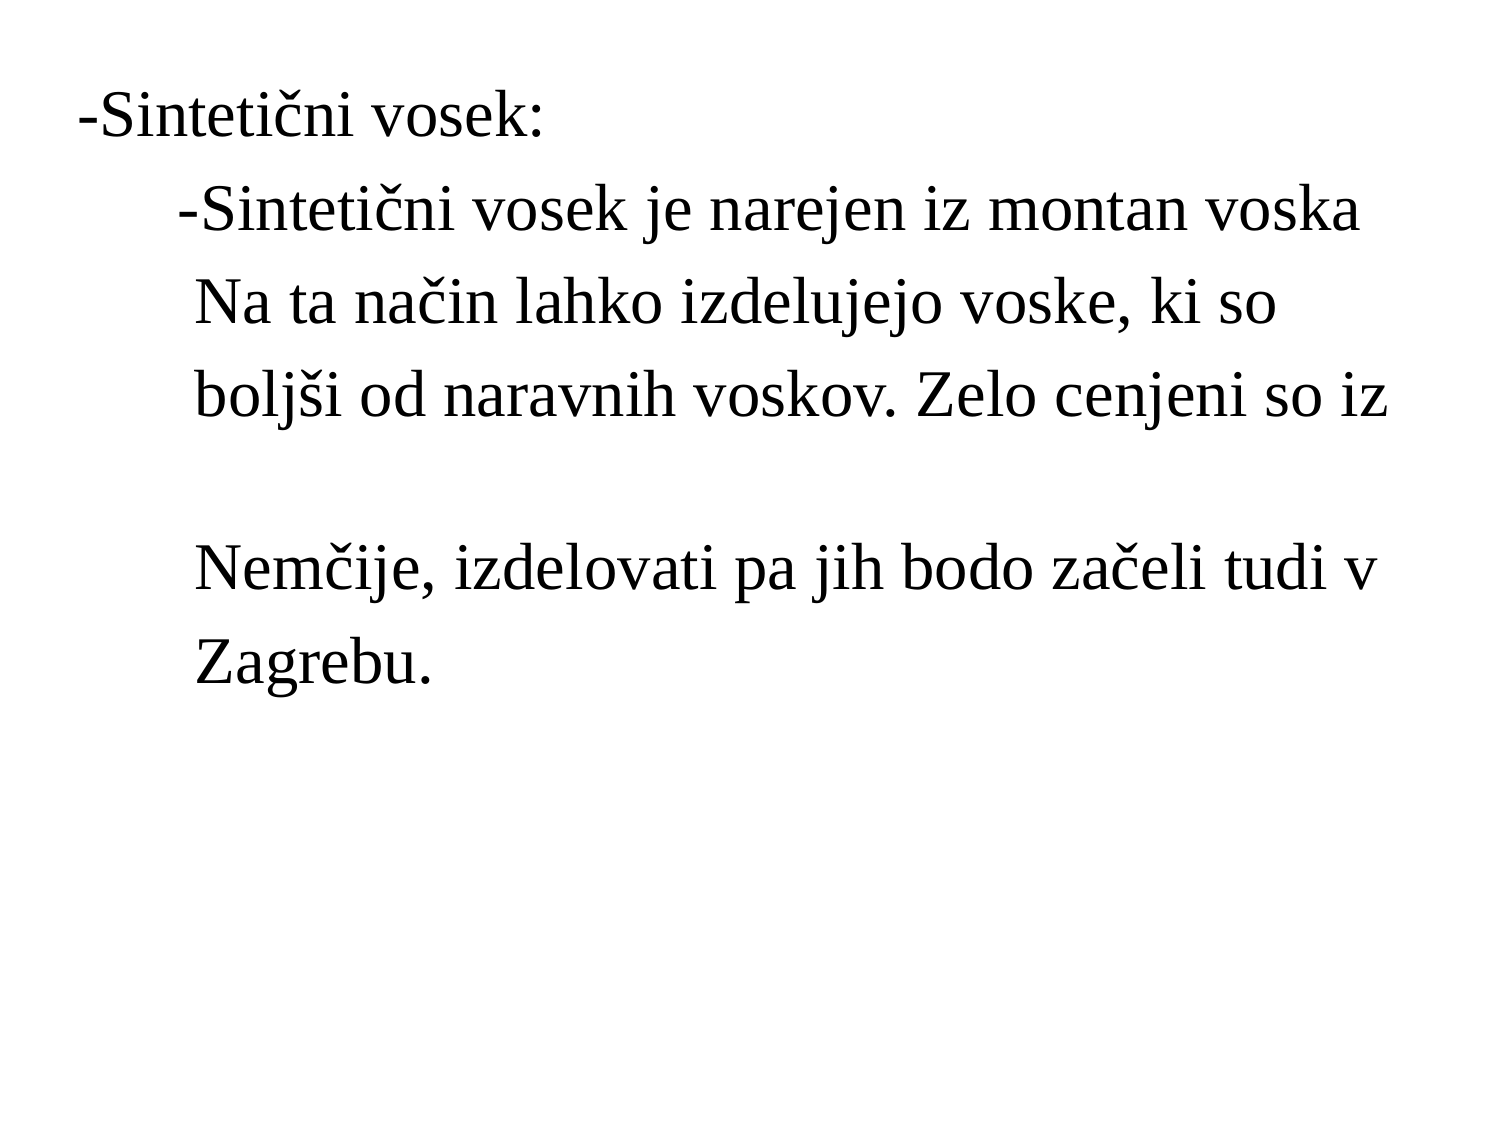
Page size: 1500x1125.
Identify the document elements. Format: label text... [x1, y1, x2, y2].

subtitle -Sintetični vosek: -Sintetični vosek je narejen iz montan voska Na ta način lahko izdelujejo voske, ki so boljši od naravnih voskov. Zelo cenjeni so iz Nemčije, izdelovati pa jih bodo začeli tudi v Zagrebu. [62, 62, 1438, 1063]
